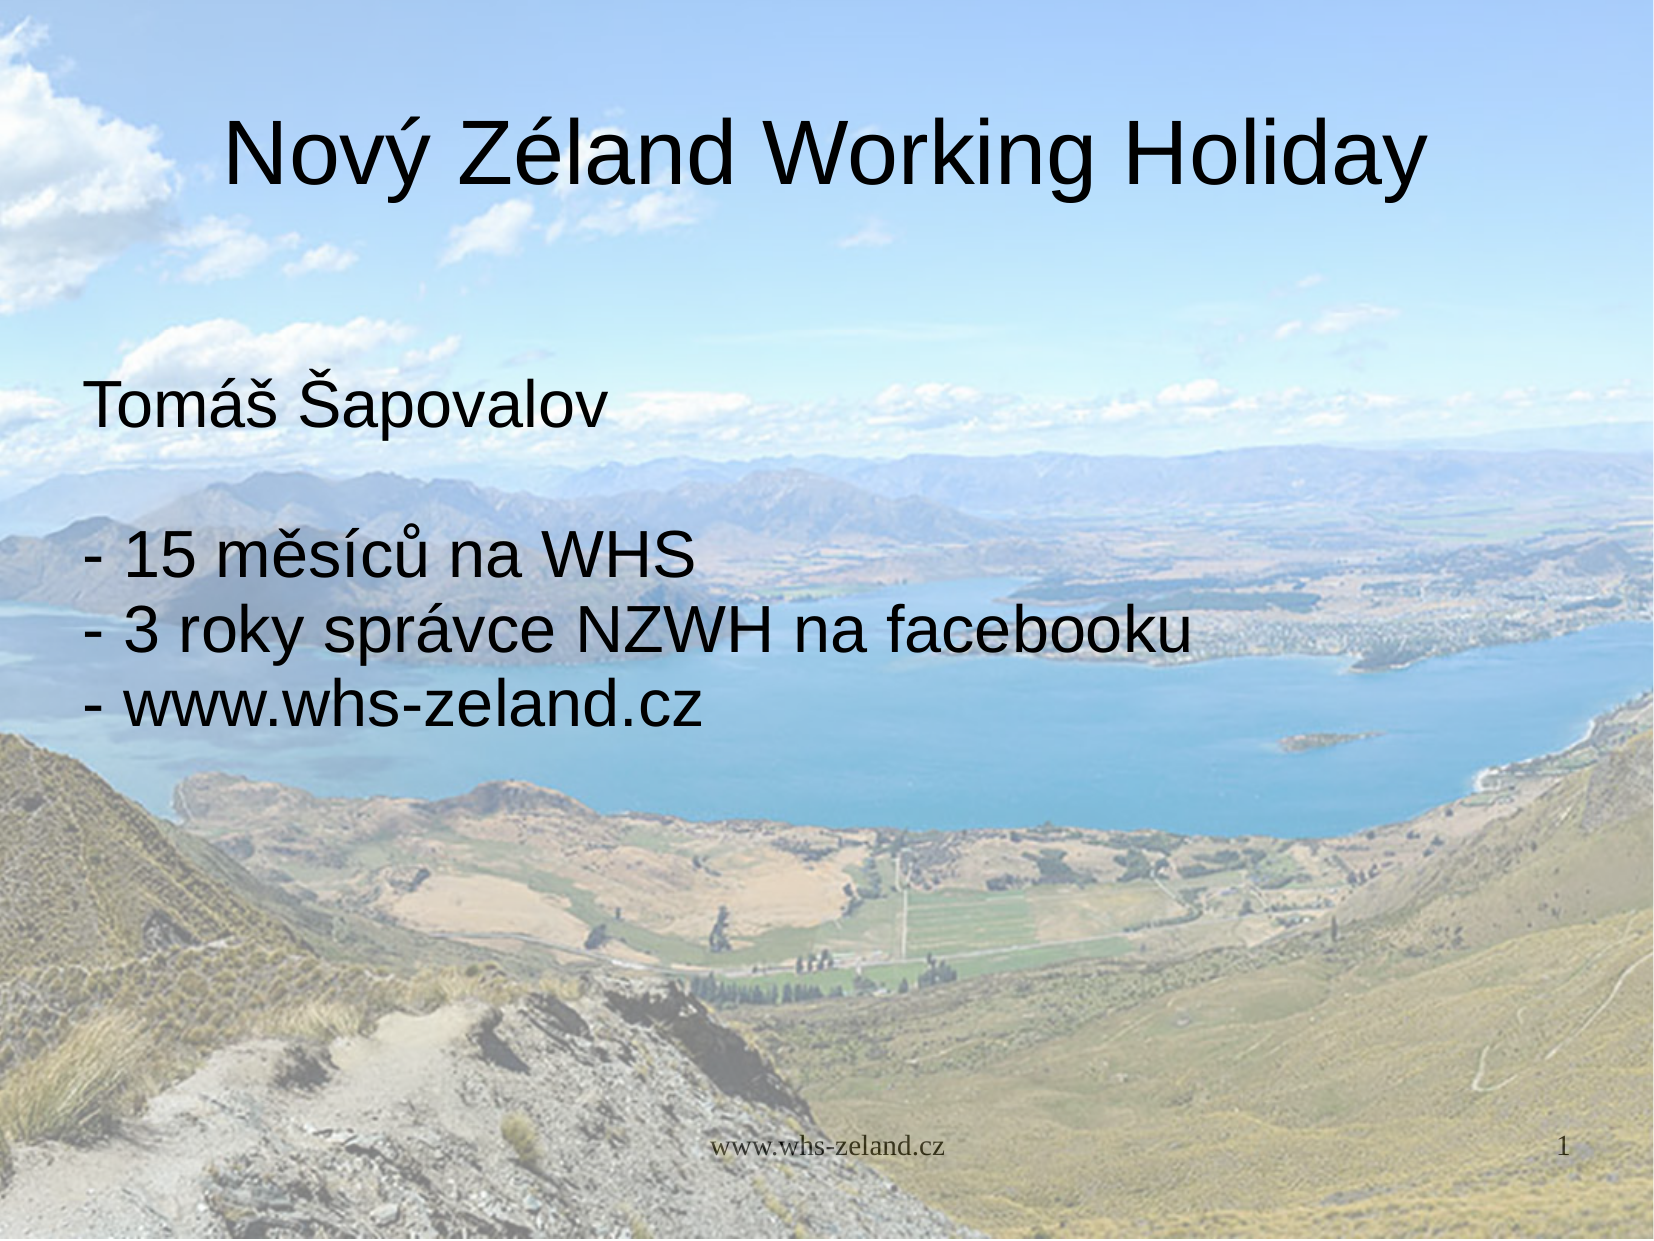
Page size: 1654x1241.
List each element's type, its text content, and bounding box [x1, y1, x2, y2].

title Nový Zéland Working Holiday [82, 49, 1571, 257]
subtitle Tomáš Šapovalov - 15 měsíců na WHS - 3 roky správce NZWH na facebooku - www.whs-zeland.cz [82, 367, 1571, 1087]
picture [0, 0, 1654, 1239]
